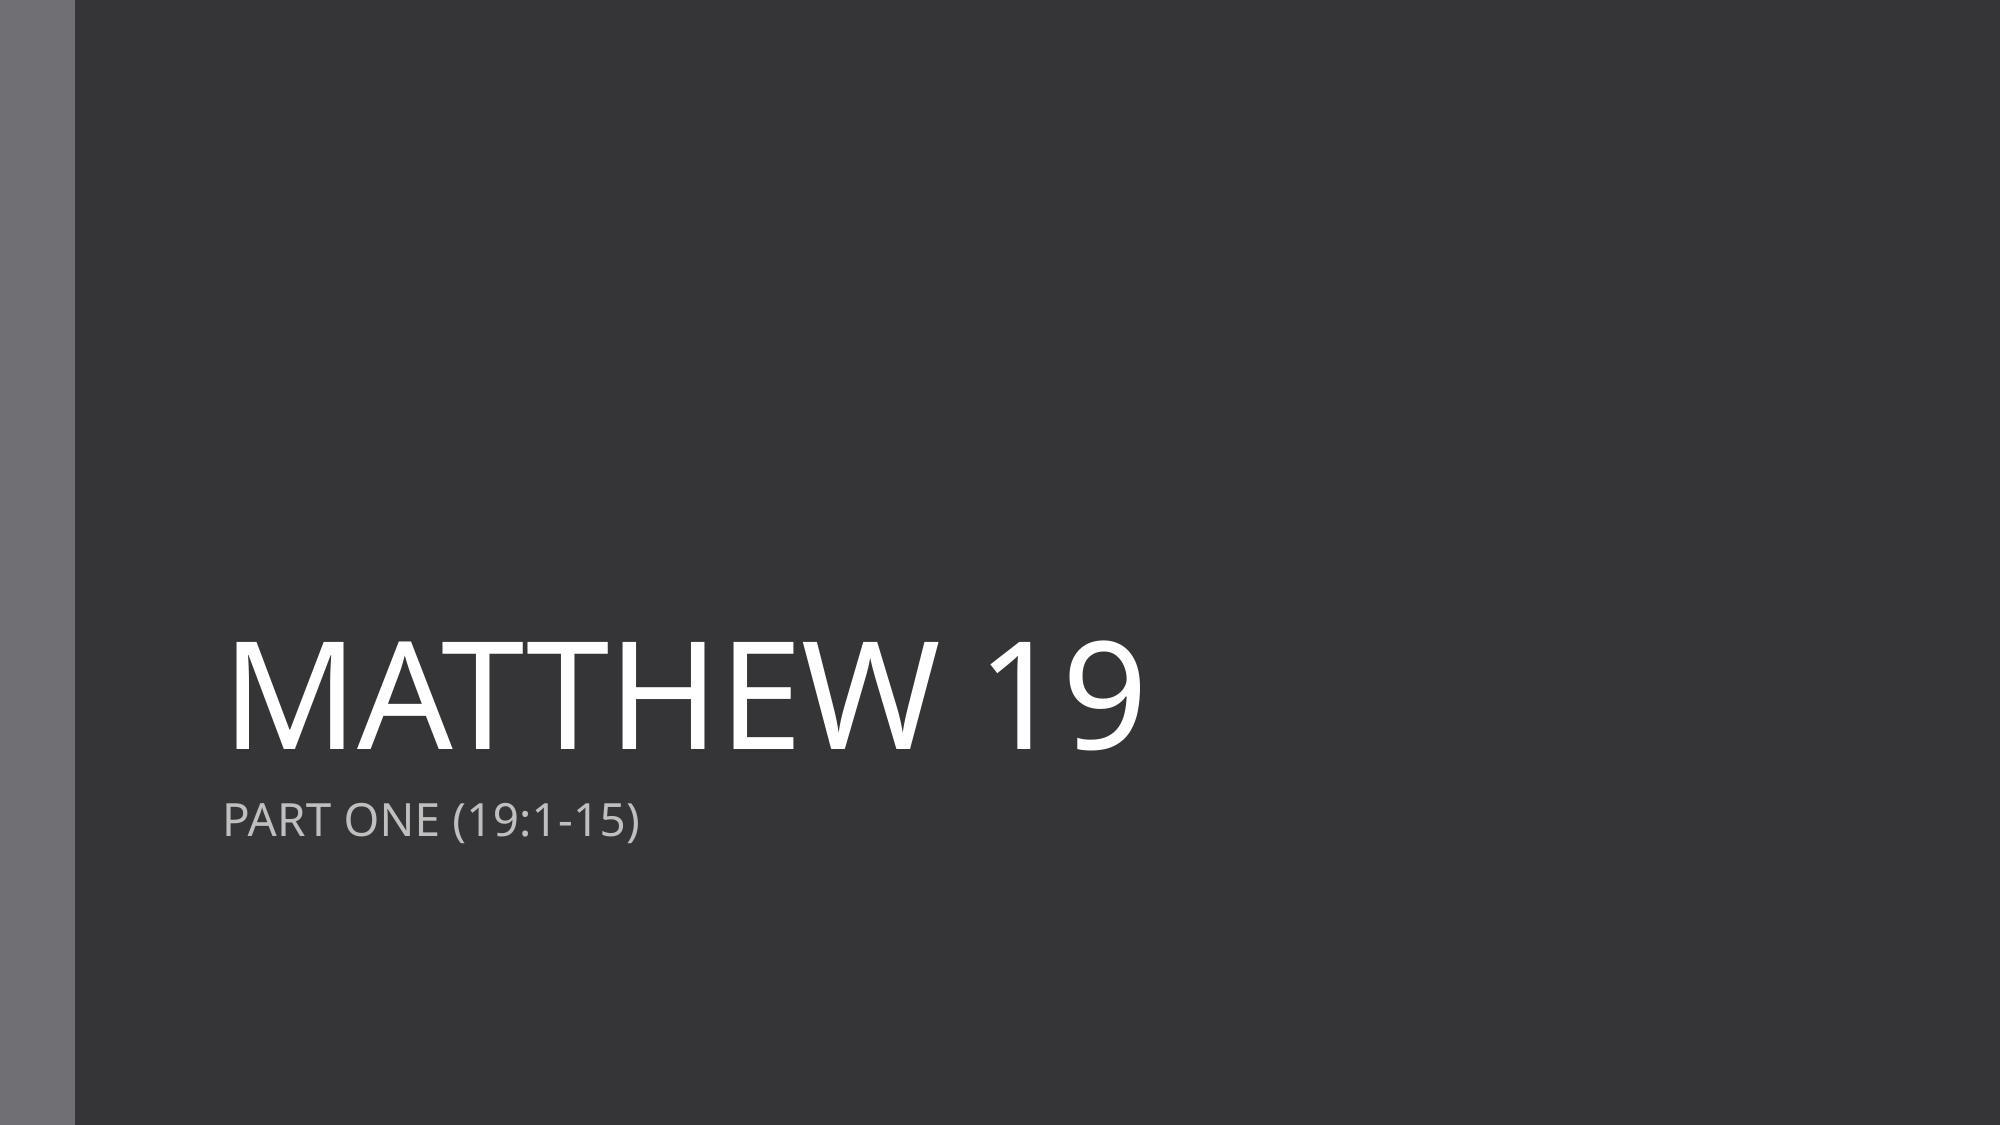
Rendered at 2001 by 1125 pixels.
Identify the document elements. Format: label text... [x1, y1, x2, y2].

title MATTHEW 19 [206, 124, 1752, 787]
subtitle PART ONE (19:1-15) [206, 787, 1752, 1066]
